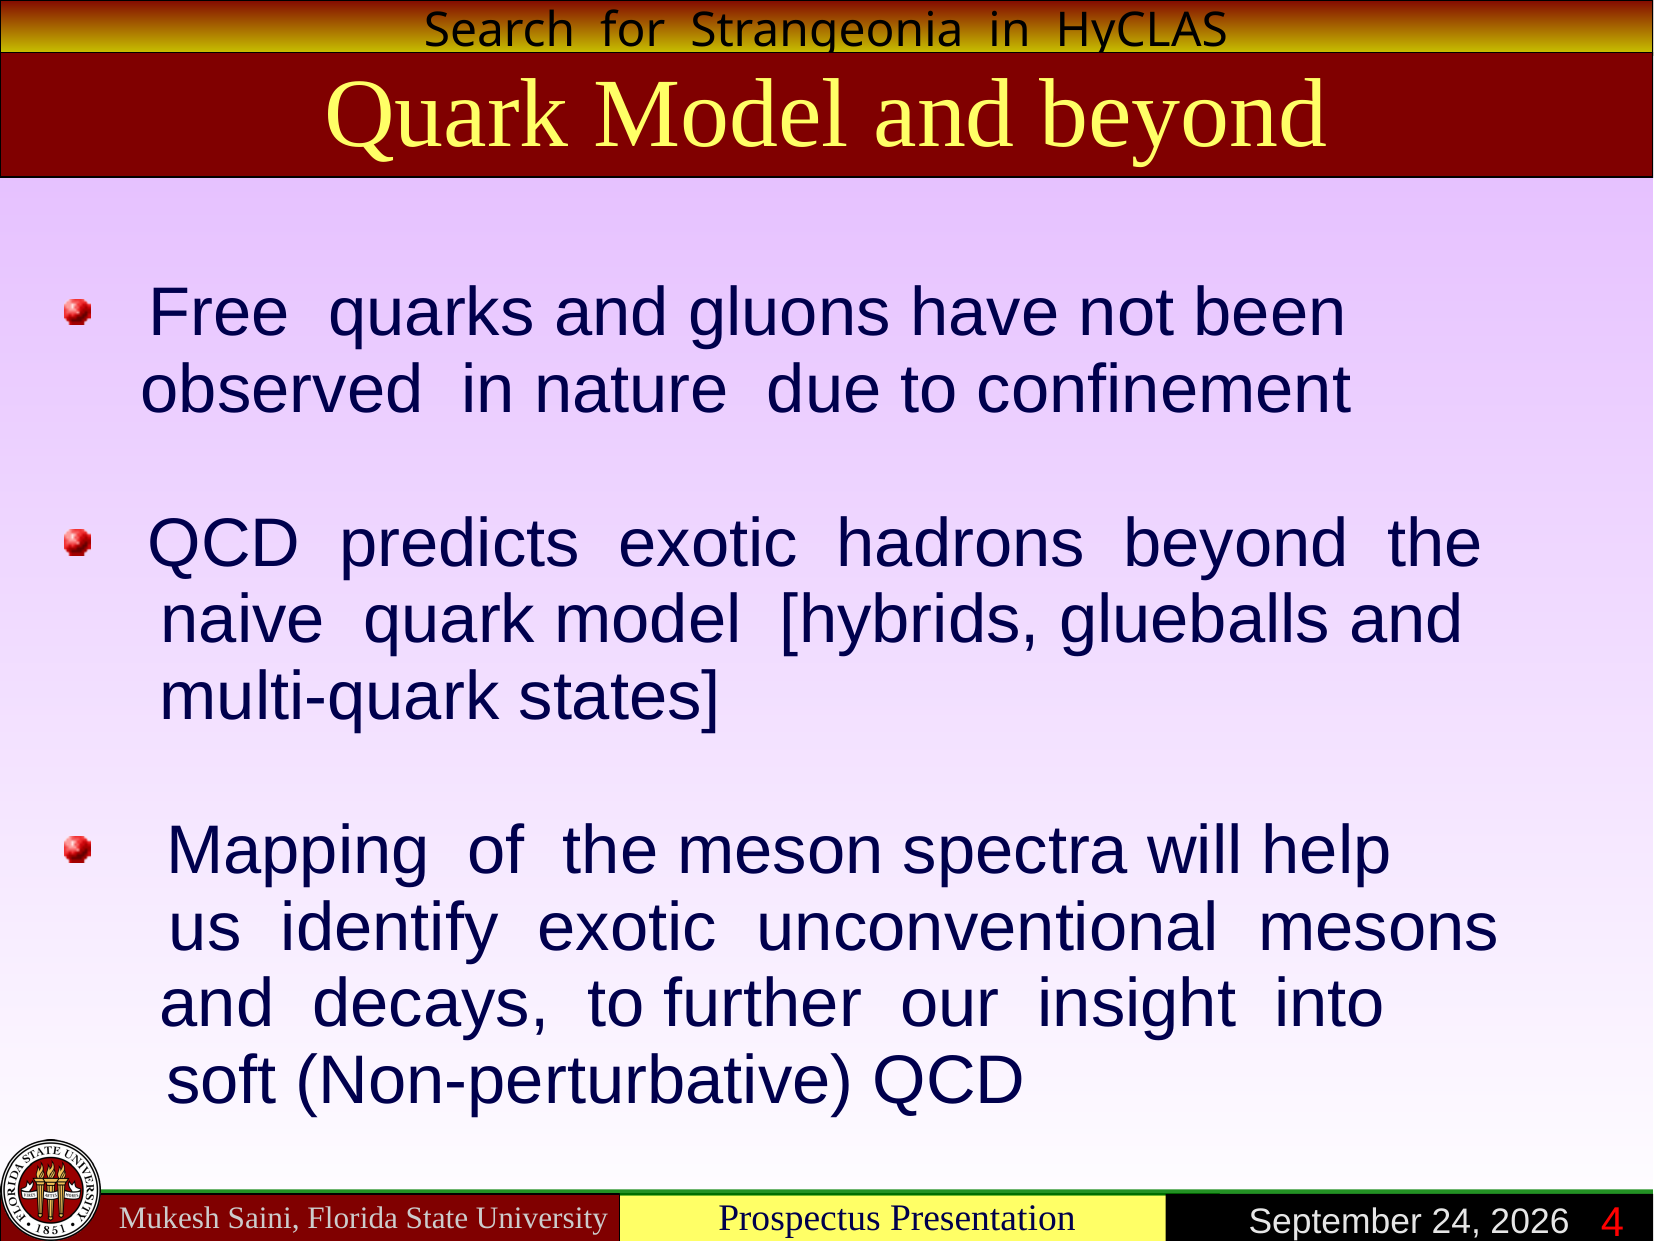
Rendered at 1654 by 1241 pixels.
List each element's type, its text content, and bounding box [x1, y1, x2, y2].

text_box Quark Model and beyond [309, 51, 1344, 176]
text_box Free quarks and gluons have not been observed in nature due to confinement QCD predicts exotic hadrons beyond the naive quark model [hybrids, glueballs and multi-quark states] Mapping of the meson spectra will help us identify exotic unconventional mesons and decays, to further our insight into soft (Non-perturbative) QCD [49, 189, 1653, 1180]
picture [0, 1139, 101, 1241]
